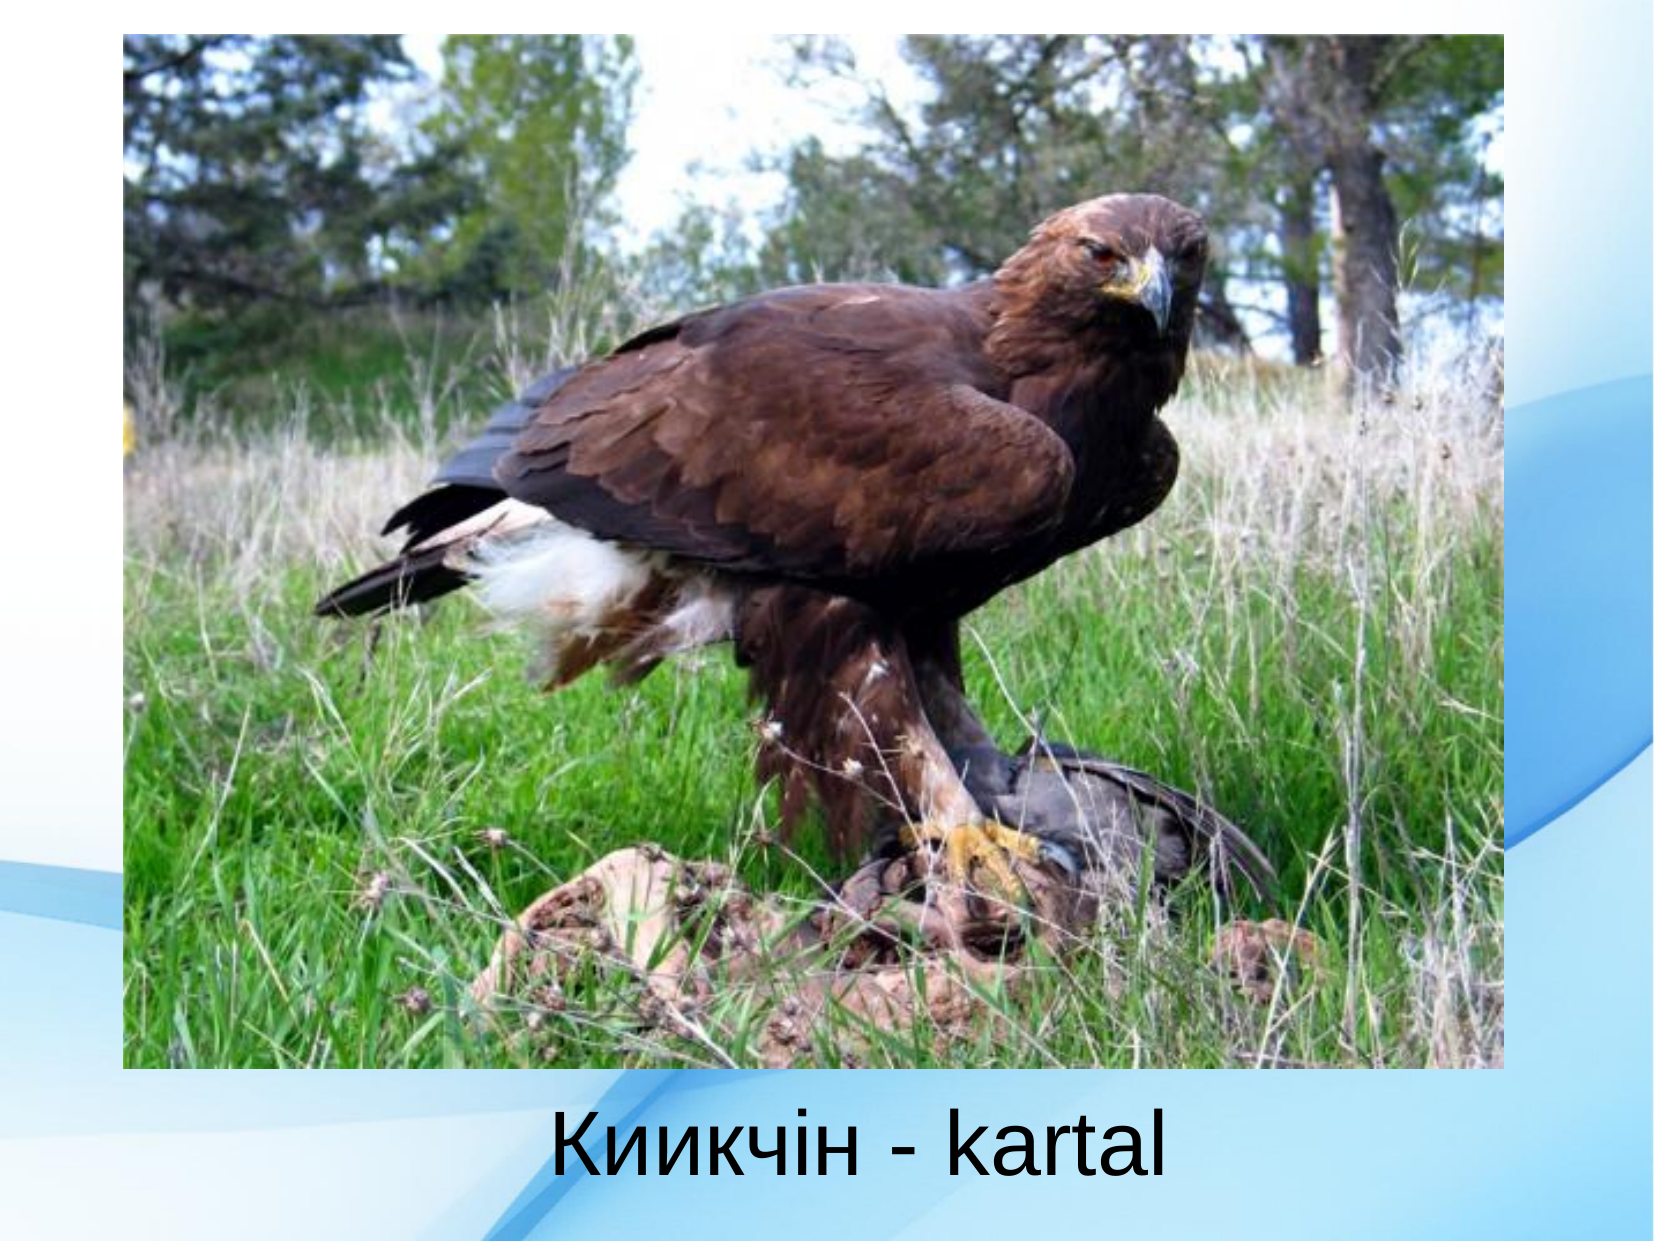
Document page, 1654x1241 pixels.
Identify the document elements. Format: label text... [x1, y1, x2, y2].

picture [0, 0, 1654, 1241]
list Киикчін - kartal [357, 1088, 1361, 1194]
